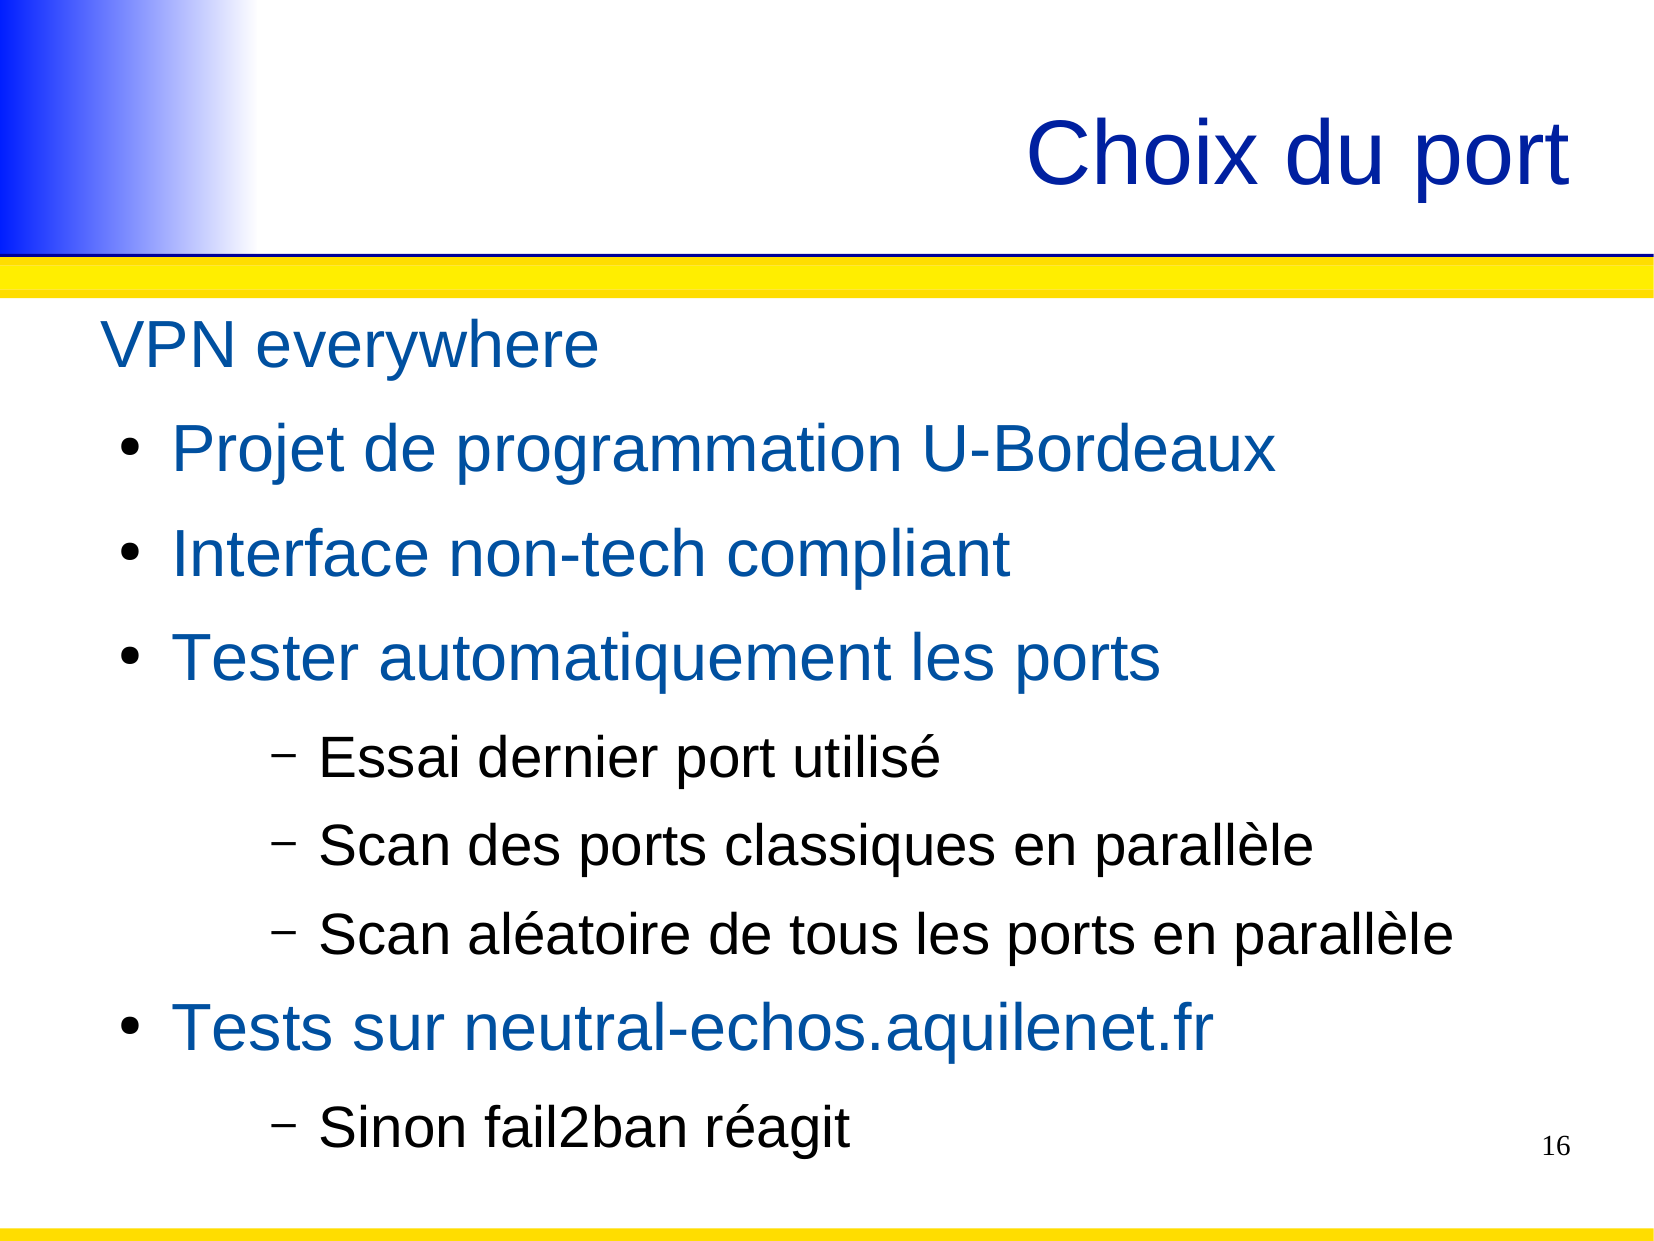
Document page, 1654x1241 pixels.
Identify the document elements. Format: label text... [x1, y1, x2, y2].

title Choix du port [372, 49, 1571, 257]
list VPN everywhere Projet de programmation U-Bordeaux Interface non-tech compliant Tester automatiquement les ports Essai dernier port utilisé Scan des ports classiques en parallèle Scan aléatoire de tous les ports en parallèle Tests sur neutral-echos.aquilenet.fr Sinon fail2ban réagit [82, 307, 1571, 1160]
